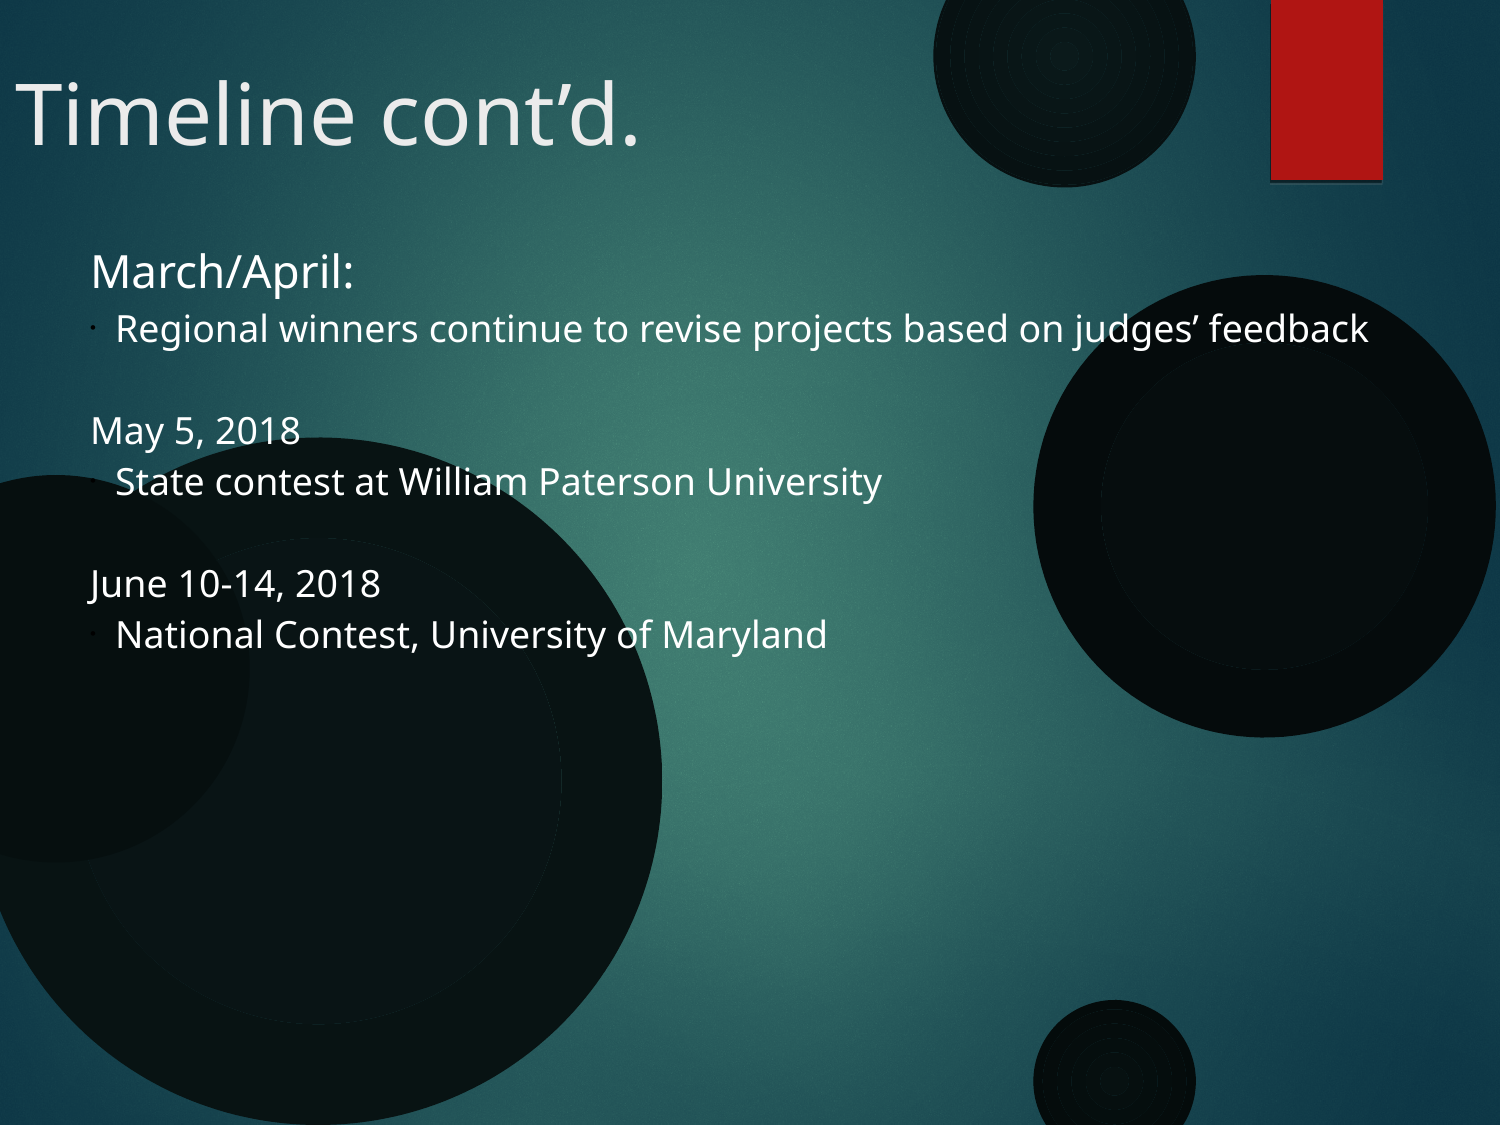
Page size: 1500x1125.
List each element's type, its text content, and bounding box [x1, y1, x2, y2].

title Timeline cont’d. [0, 45, 1351, 233]
text_box March/April: Regional winners continue to revise projects based on judges’ feedback May 5, 2018 State contest at William Paterson University June 10-14, 2018 National Contest, University of Maryland [75, 224, 1476, 668]
